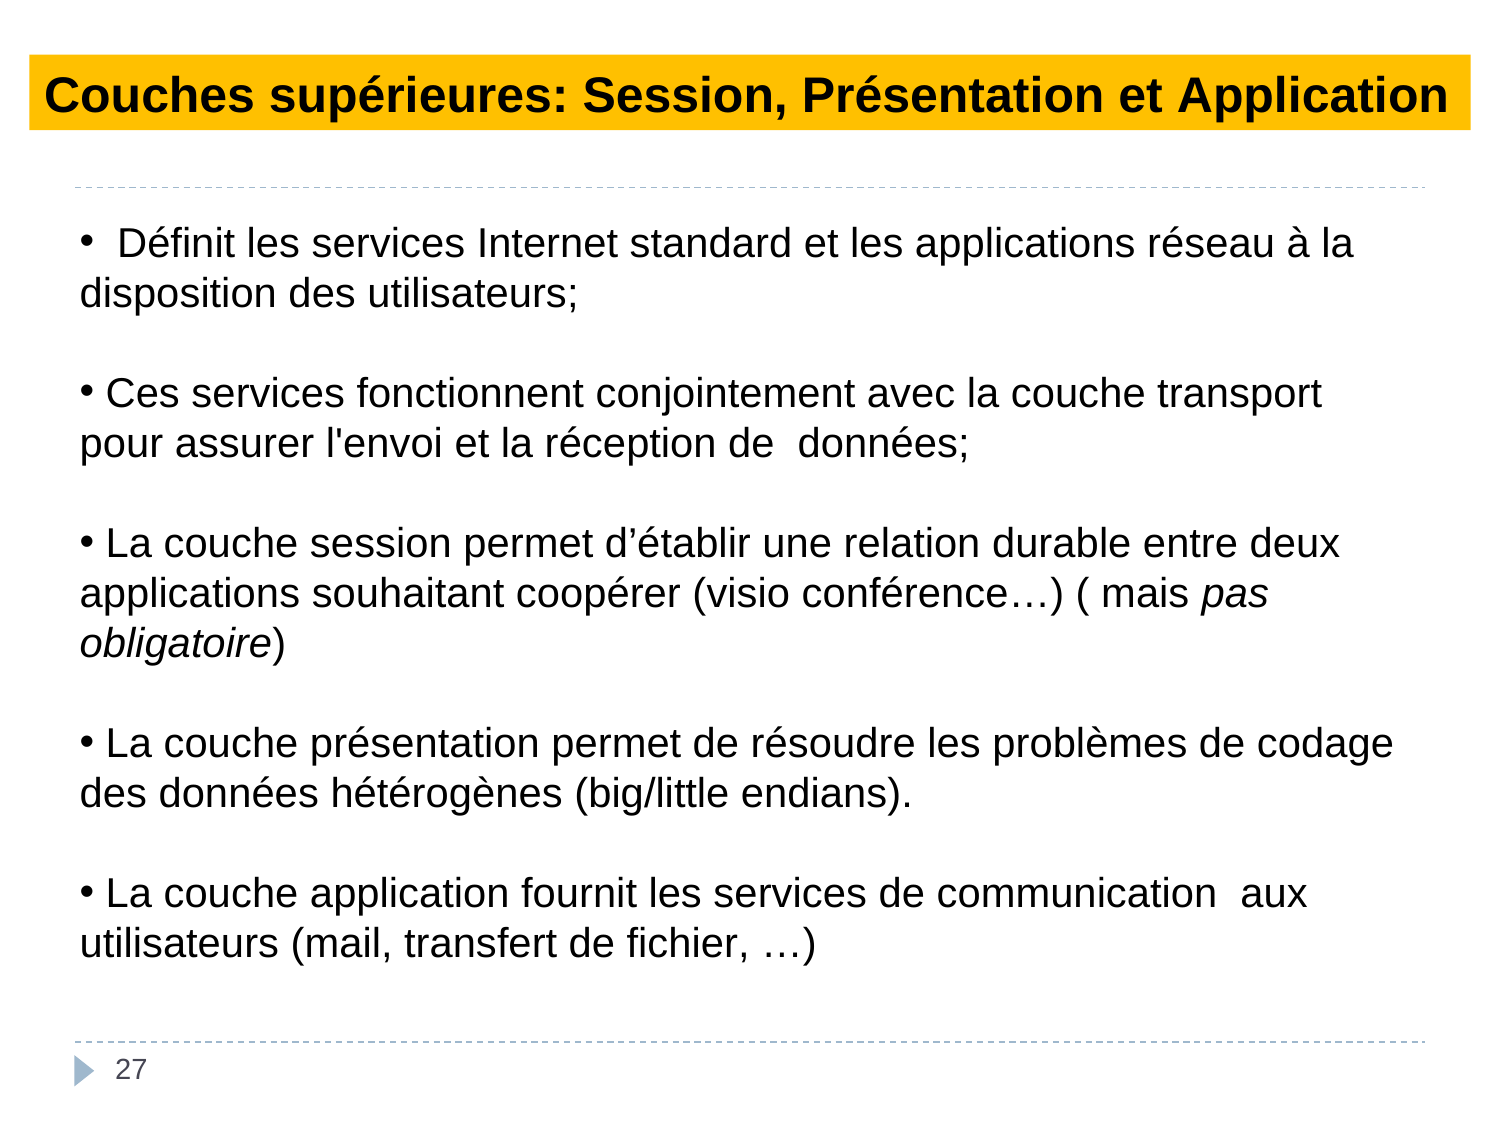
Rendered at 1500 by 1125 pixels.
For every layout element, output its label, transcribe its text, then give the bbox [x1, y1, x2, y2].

text_box Définit les services Internet standard et les applications réseau à la disposition des utilisateurs; Ces services fonctionnent conjointement avec la couche transport pour assurer l'envoi et la réception de données; La couche session permet d’établir une relation durable entre deux applications souhaitant coopérer (visio conférence…) ( mais pas obligatoire)‏ La couche présentation permet de résoudre les problèmes de codage des données hétérogènes (big/little endians). La couche application fournit les services de communication aux utilisateurs (mail, transfert de fichier, …)‏ [64, 207, 1413, 1024]
text_box Couches supérieures: Session, Présentation et Application [29, 54, 1471, 131]
text_box <number> [100, 1042, 426, 1103]
